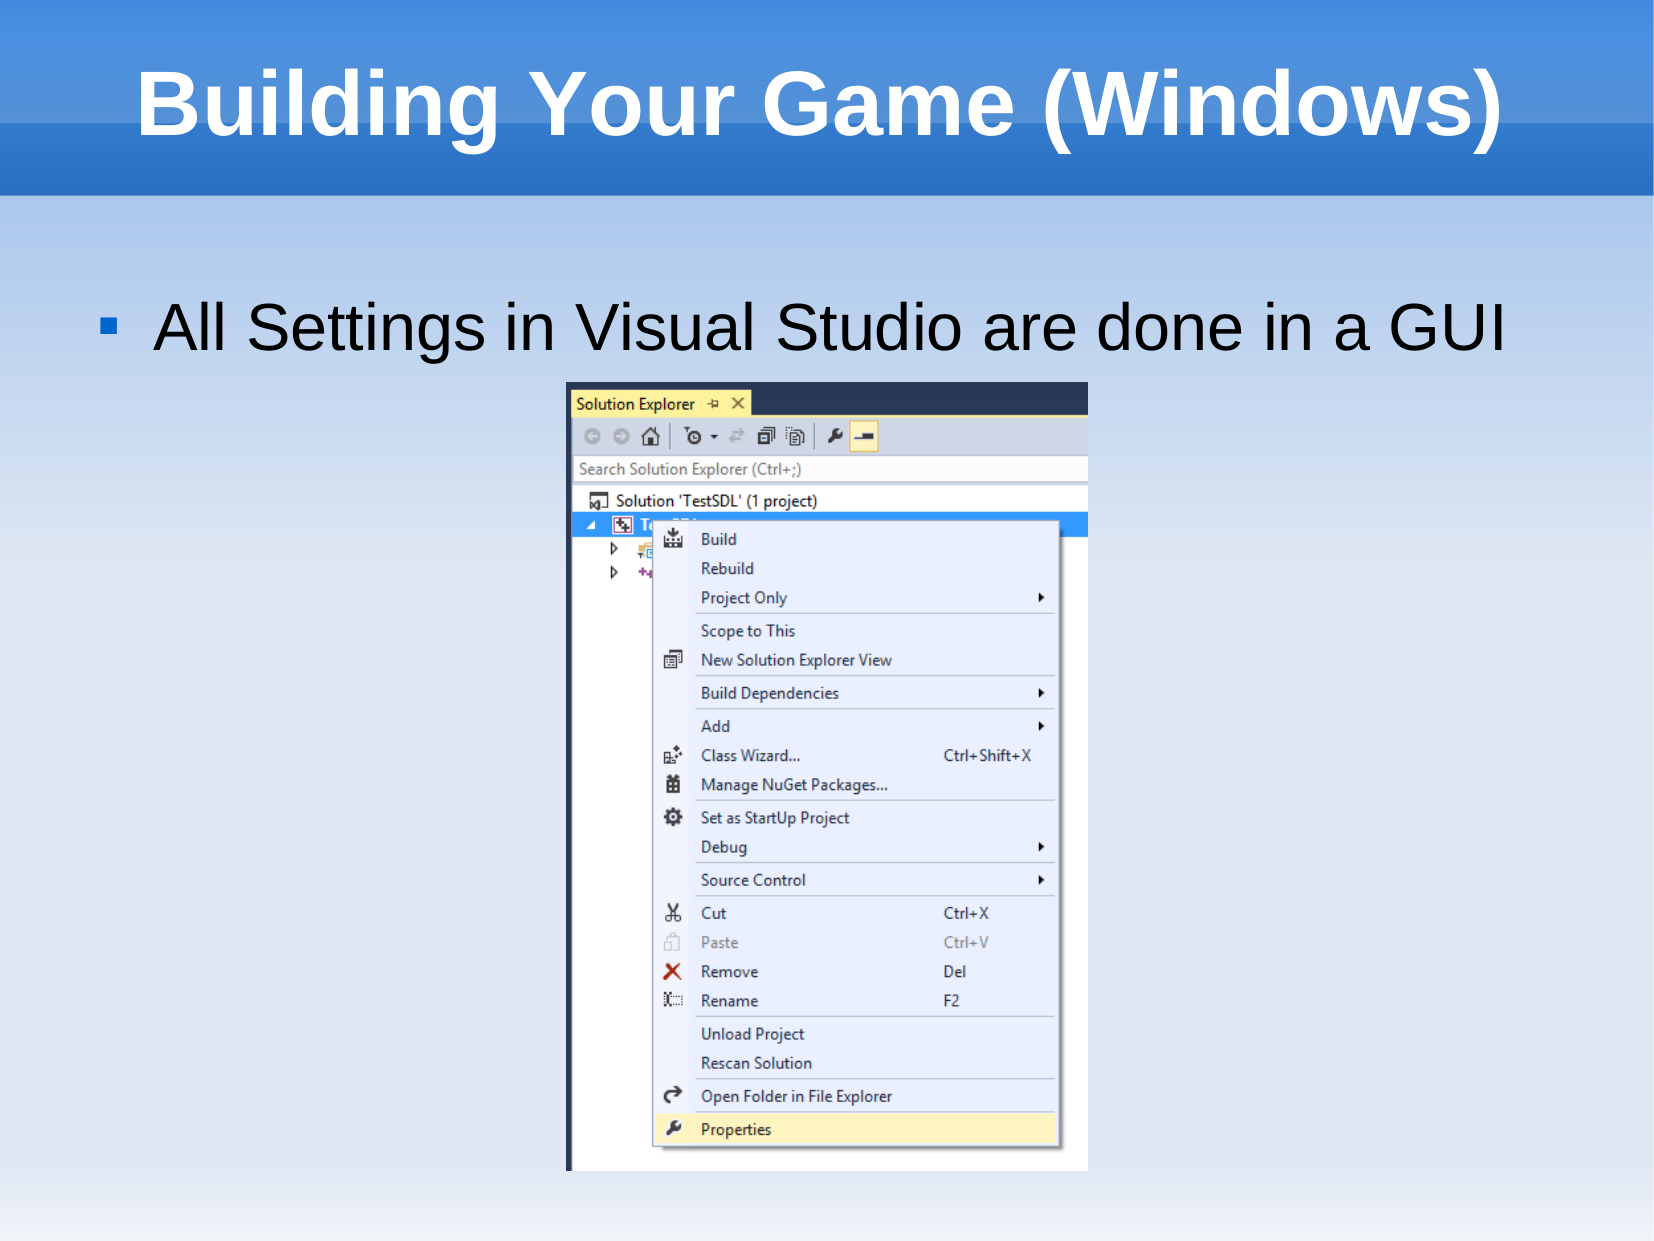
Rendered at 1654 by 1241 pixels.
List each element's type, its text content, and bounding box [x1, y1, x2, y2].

list All Settings in Visual Studio are done in a GUI [82, 290, 1571, 376]
picture [0, 0, 1654, 1241]
title Building Your Game (Windows) [76, 0, 1565, 208]
